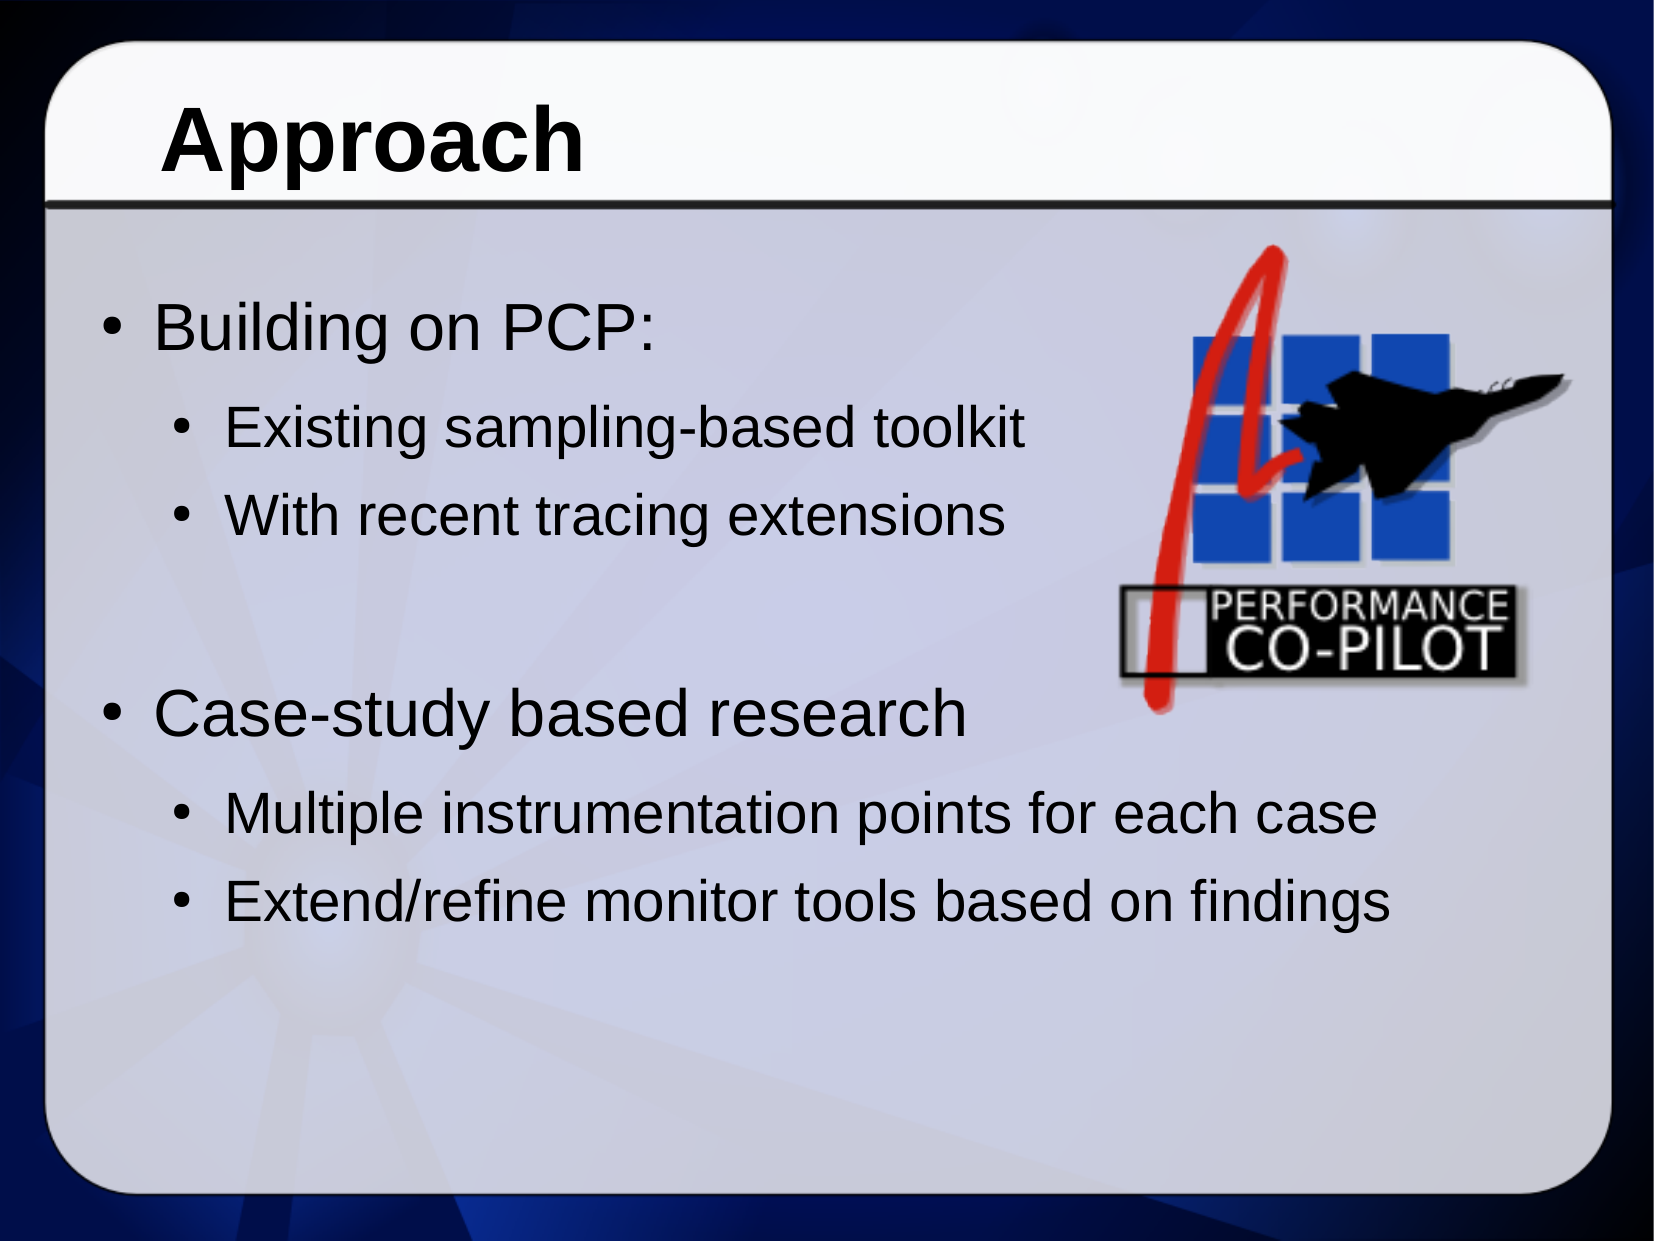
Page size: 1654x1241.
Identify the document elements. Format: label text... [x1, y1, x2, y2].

title Approach [82, 49, 1571, 231]
list Building on PCP: Existing sampling-based toolkit With recent tracing extensions Case-study based research Multiple instrumentation points for each case Extend/refine monitor tools based on findings [82, 290, 1558, 1109]
picture [0, 0, 1654, 1241]
